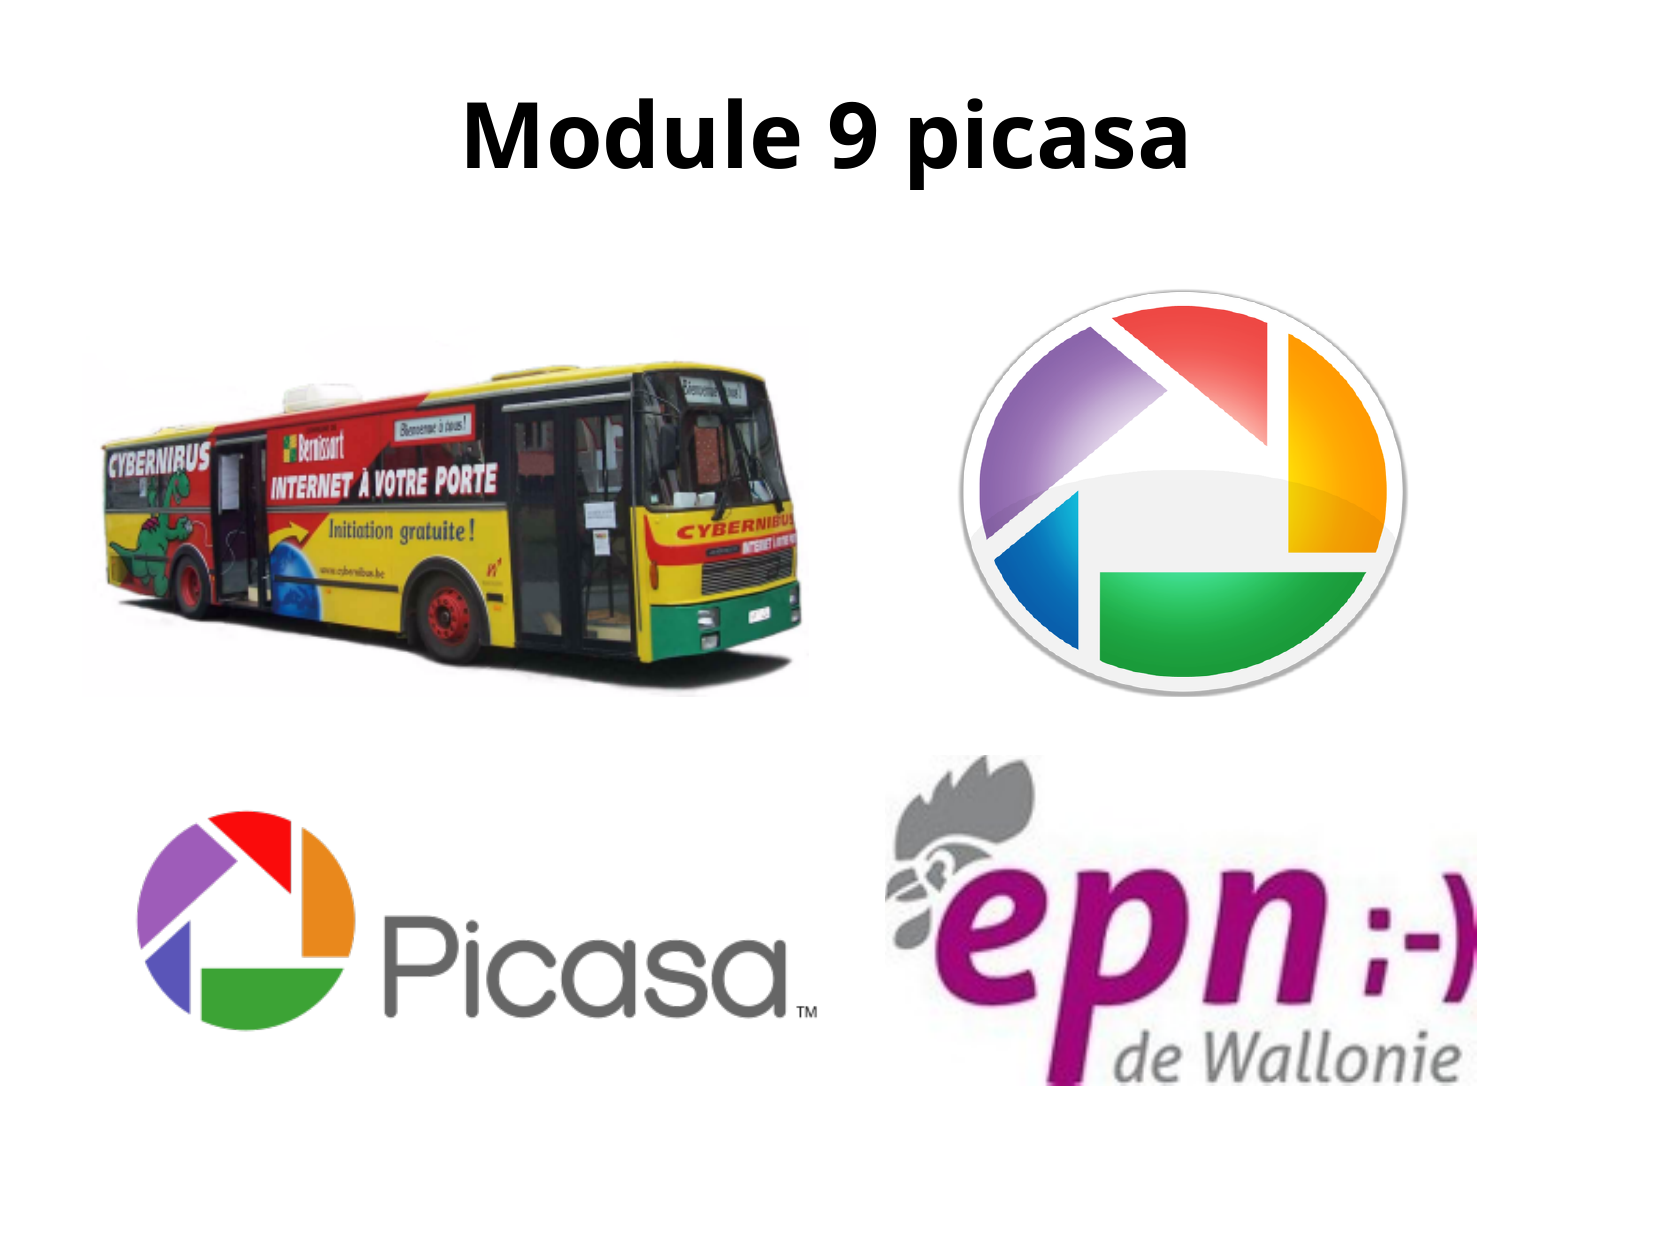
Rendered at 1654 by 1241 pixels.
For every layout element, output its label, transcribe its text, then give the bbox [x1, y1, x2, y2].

picture [885, 755, 1477, 1086]
text_box Module 9 picasa [82, 56, 1571, 249]
picture [105, 779, 839, 1074]
picture [956, 285, 1409, 697]
picture [82, 326, 809, 697]
